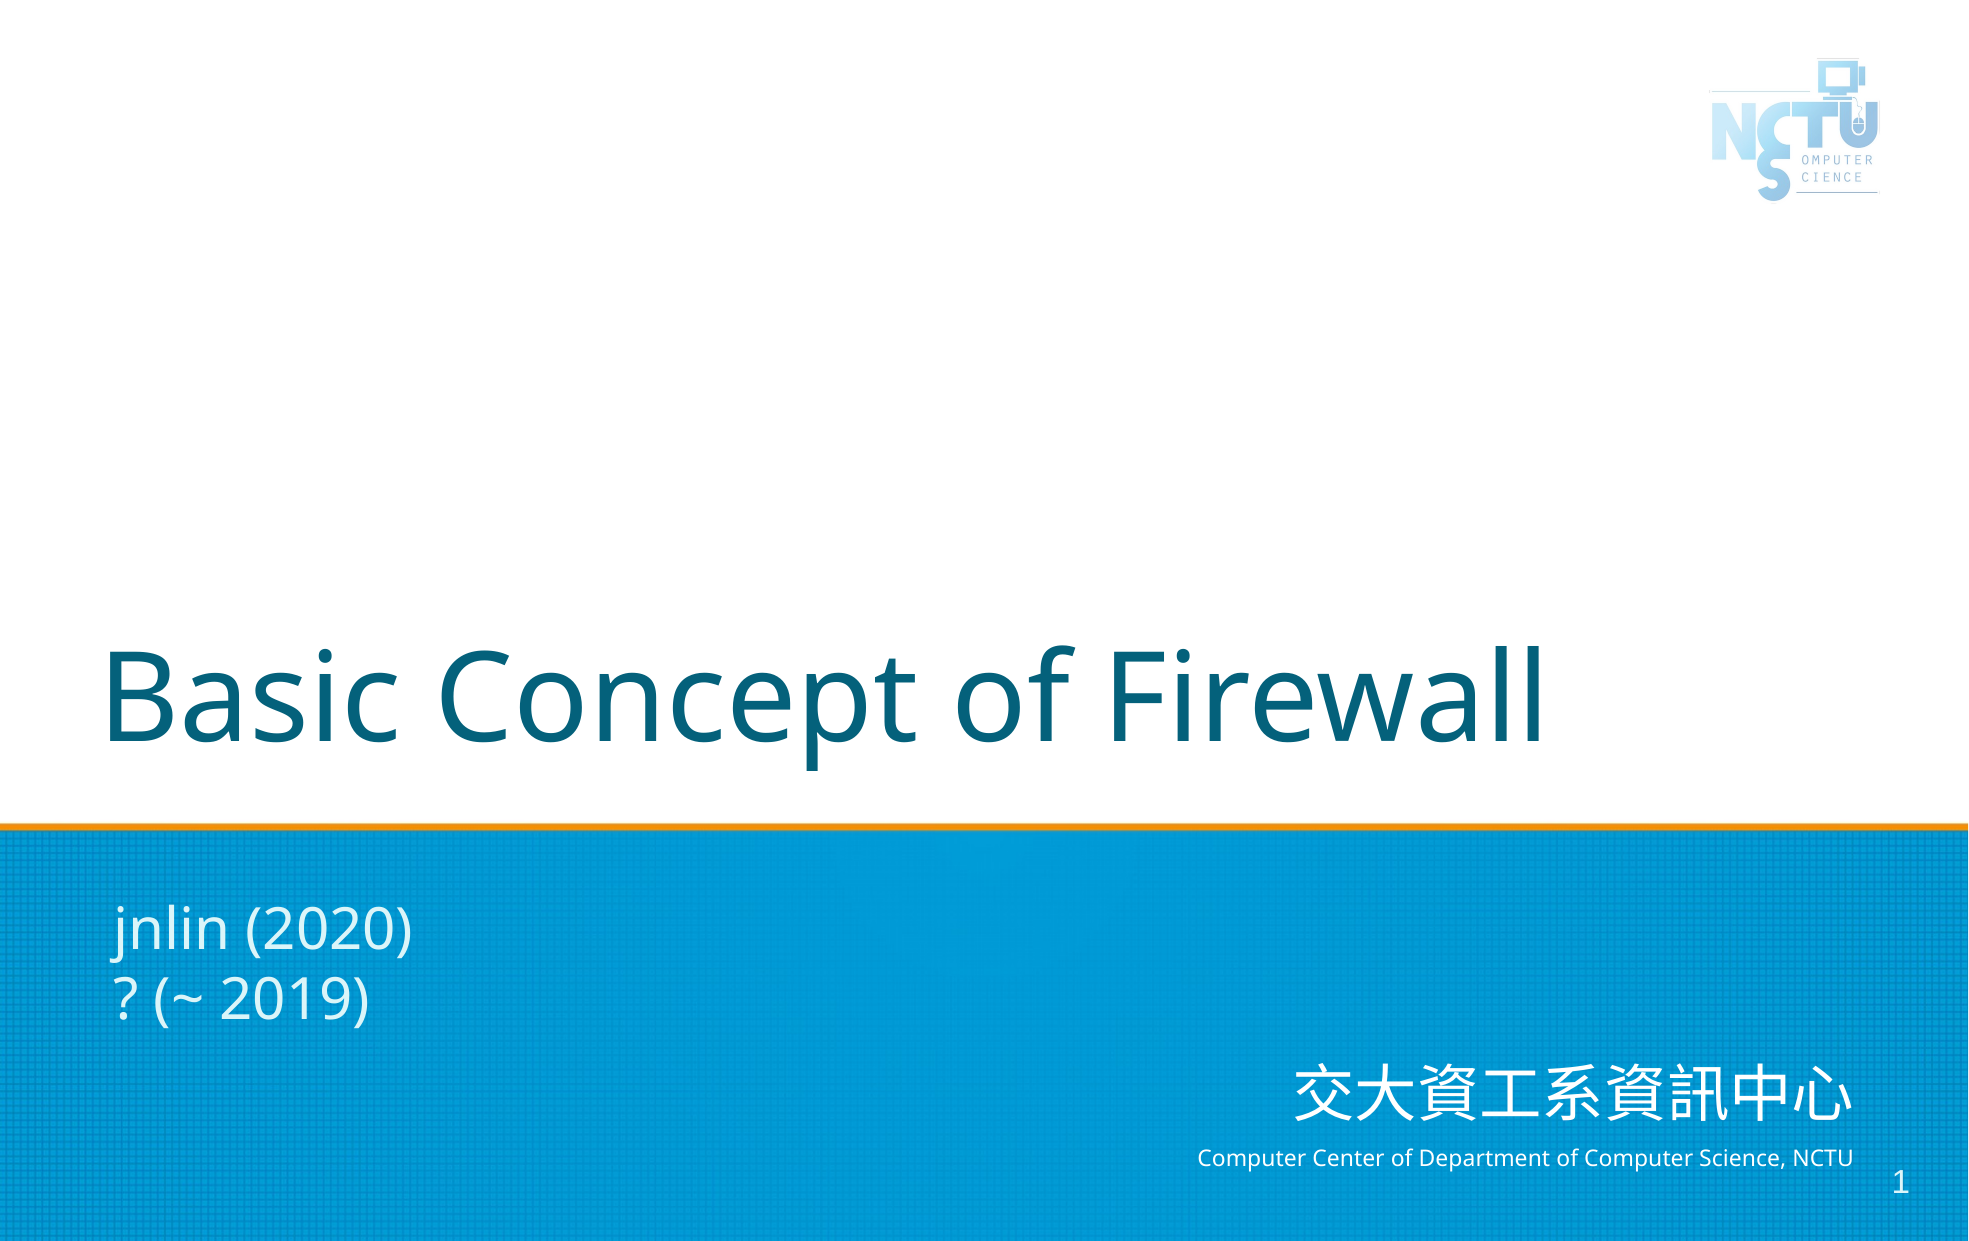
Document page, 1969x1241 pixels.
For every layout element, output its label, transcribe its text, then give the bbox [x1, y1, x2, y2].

picture [0, 0, 1969, 832]
slide_number <number> [1841, 1145, 1960, 1241]
subtitle jnlin (2020) ? (~ 2019) [98, 875, 1783, 1103]
title Basic Concept of Firewall [98, 559, 1870, 767]
